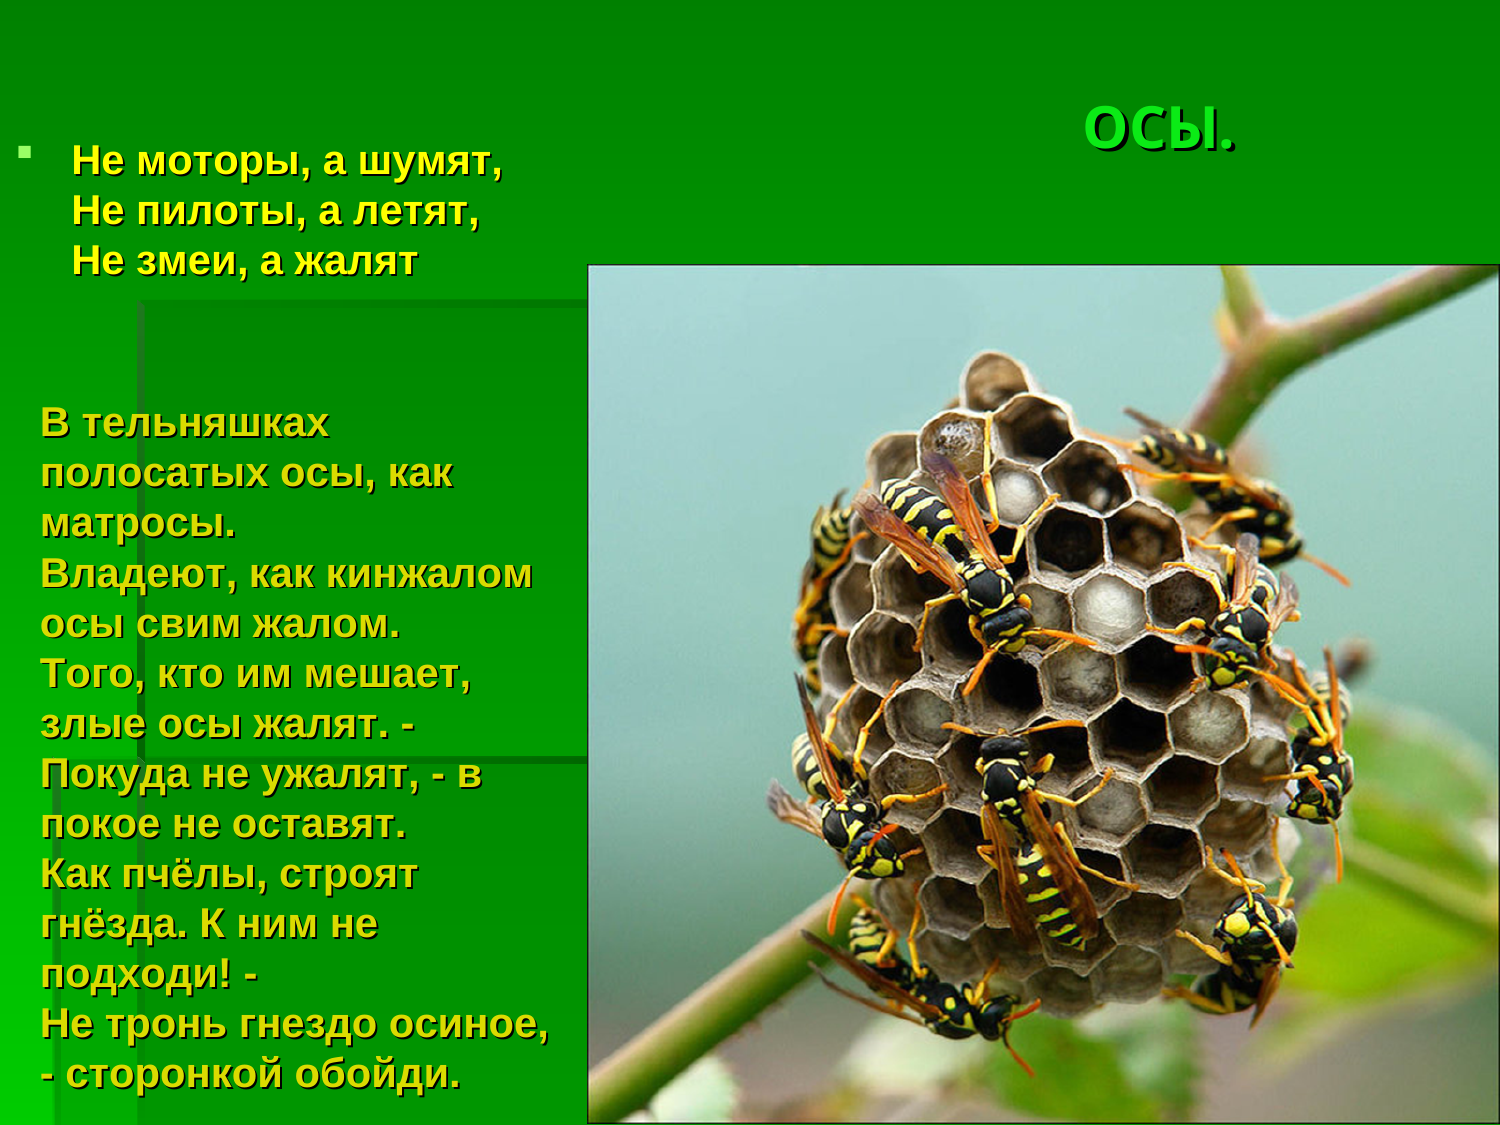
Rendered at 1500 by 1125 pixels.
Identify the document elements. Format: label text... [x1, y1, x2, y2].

list В тельняшках полосатых осы, как матросы. Владеют, как кинжалом осы свим жалом. Того, кто им мешает, злые осы жалят. - Покуда не ужалят, - в покое не оставят. Как пчёлы, строят гнёзда. К ним не подходи! - Не тронь гнездо осиное, - сторонкой обойди. [24, 387, 576, 1125]
picture [585, 262, 1500, 1125]
list Не моторы, а шумят, Не пилоты, а летят, Не змеи, а жалят [0, 125, 839, 443]
title ОСЫ. [912, 49, 1406, 168]
